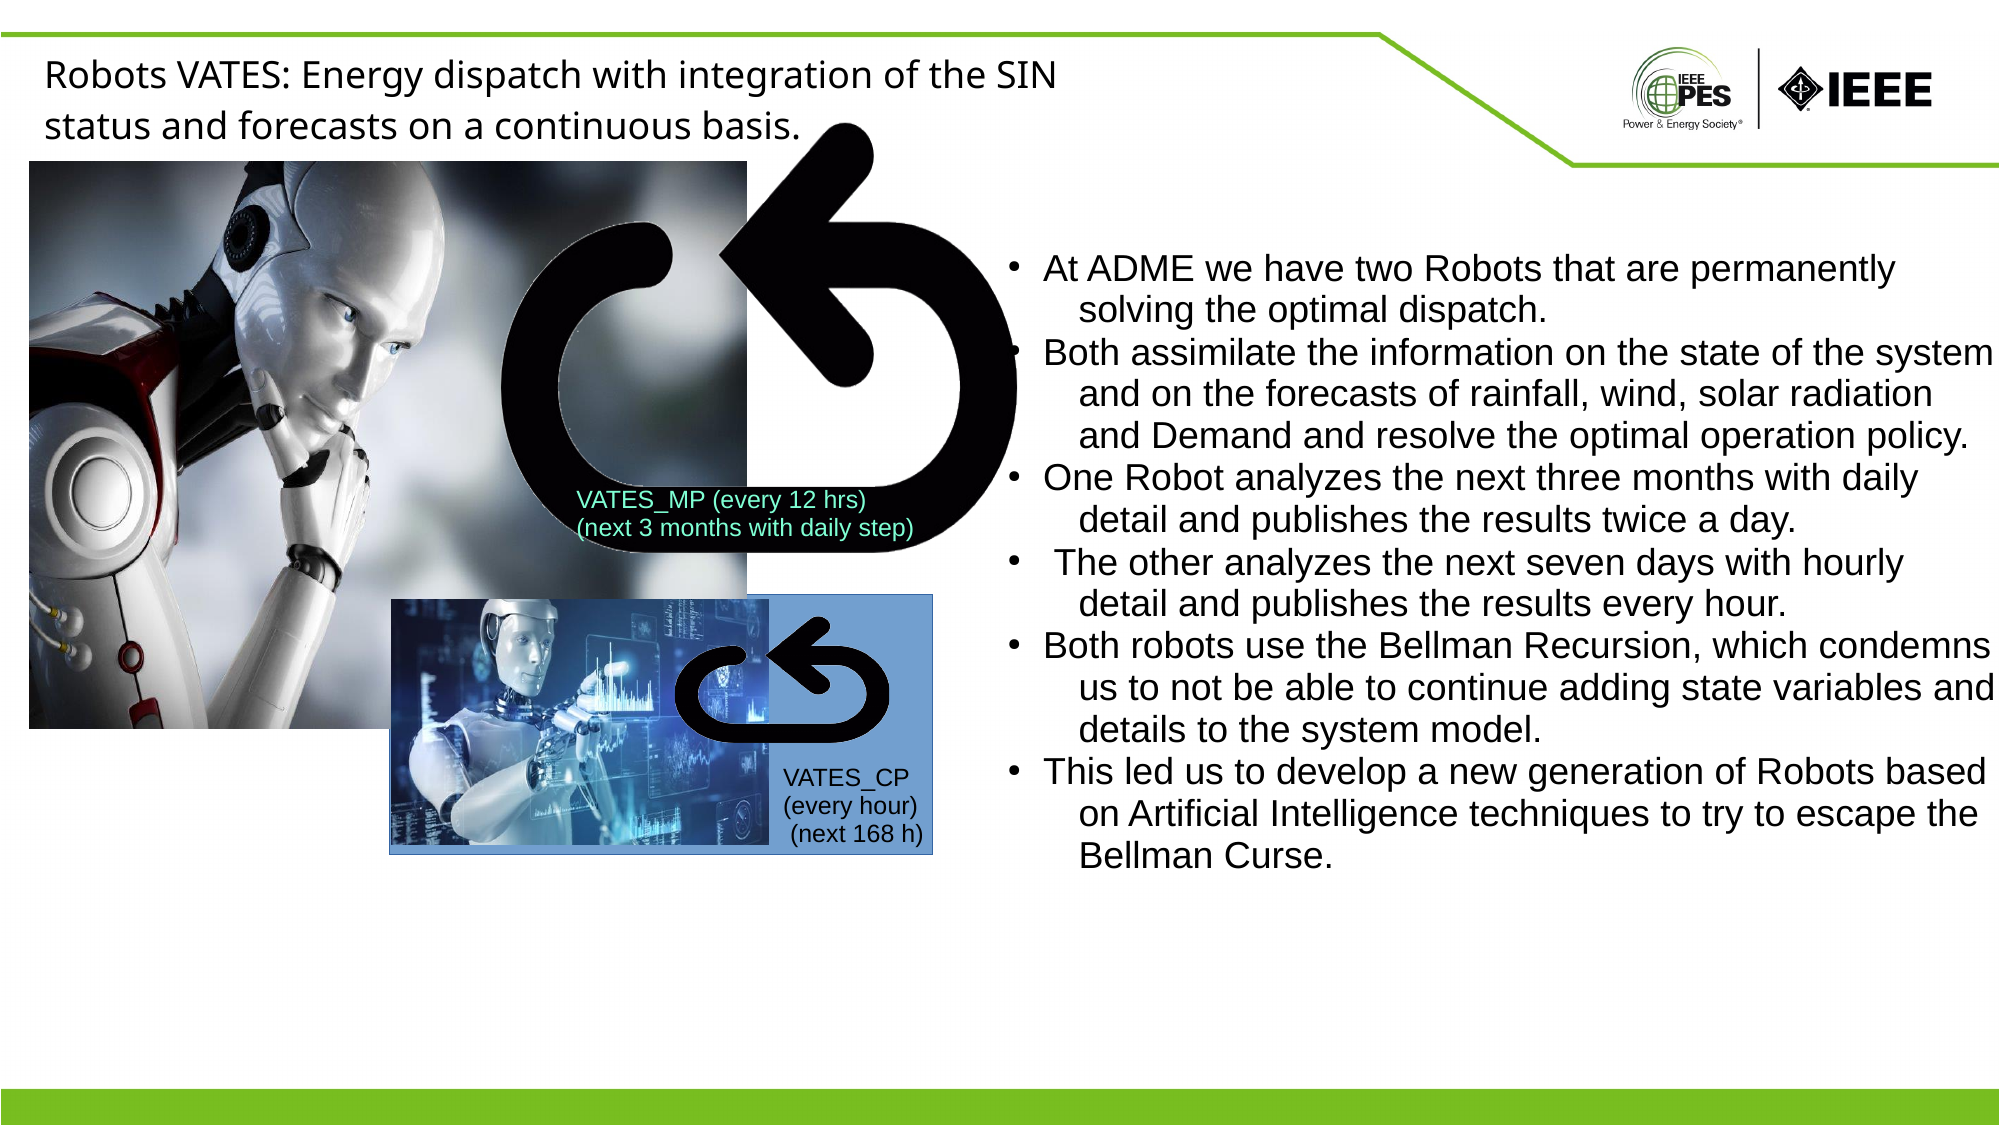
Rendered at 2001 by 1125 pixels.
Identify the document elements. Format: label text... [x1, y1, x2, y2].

text_box VATES_CP (every hour) (next 168 h) [768, 756, 945, 856]
picture [1, 31, 1999, 1125]
text_box [389, 729, 768, 855]
text_box At ADME we have two Robots that are permanently solving the optimal dispatch. Both assimilate the information on the state of the system and on the forecasts of rainfall, wind, solar radiation and Demand and resolve the optimal operation policy. One Robot analyzes the next three months with daily detail and publishes the results twice a day. The other analyzes the next seven days with hourly detail and publishes the results every hour. Both robots use the Bellman Recursion, which condemns us to not be able to continue adding state variables and details to the system model. This led us to develop a new generation of Robots based on Artificial Intelligence techniques to try to escape the Bellman Curse. [1007, 246, 2000, 1037]
text_box Robots VATES: Energy dispatch with integration of the SIN status and forecasts on a continuous basis. [29, 41, 1152, 151]
text_box [747, 594, 933, 756]
text_box VATES_MP (every 12 hrs) (next 3 months with daily step) [561, 478, 1004, 562]
